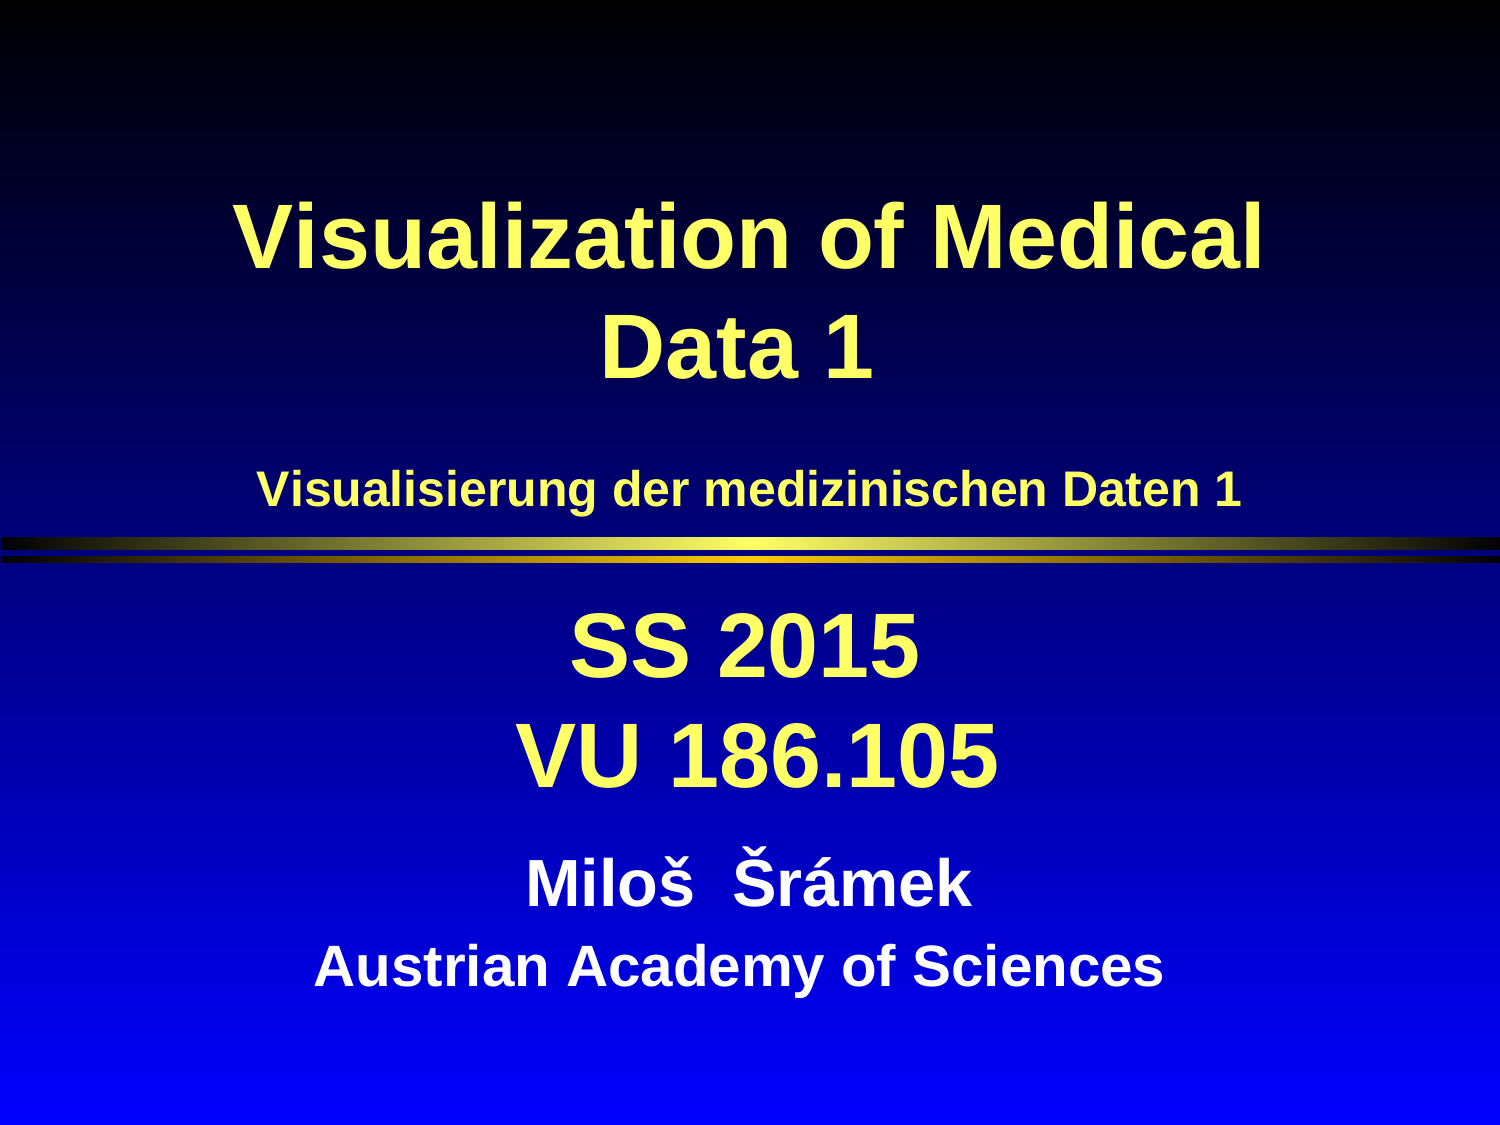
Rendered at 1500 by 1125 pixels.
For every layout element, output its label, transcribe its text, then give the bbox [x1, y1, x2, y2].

text_box Miloš Šrámek Austrian Academy of Sciences [167, 832, 1332, 1078]
text_box SS 2015 VU 186.105 [501, 579, 1051, 808]
title Visualization of Medical Data 1 Visualisierung der medizinischen Daten 1 [112, 176, 1388, 526]
